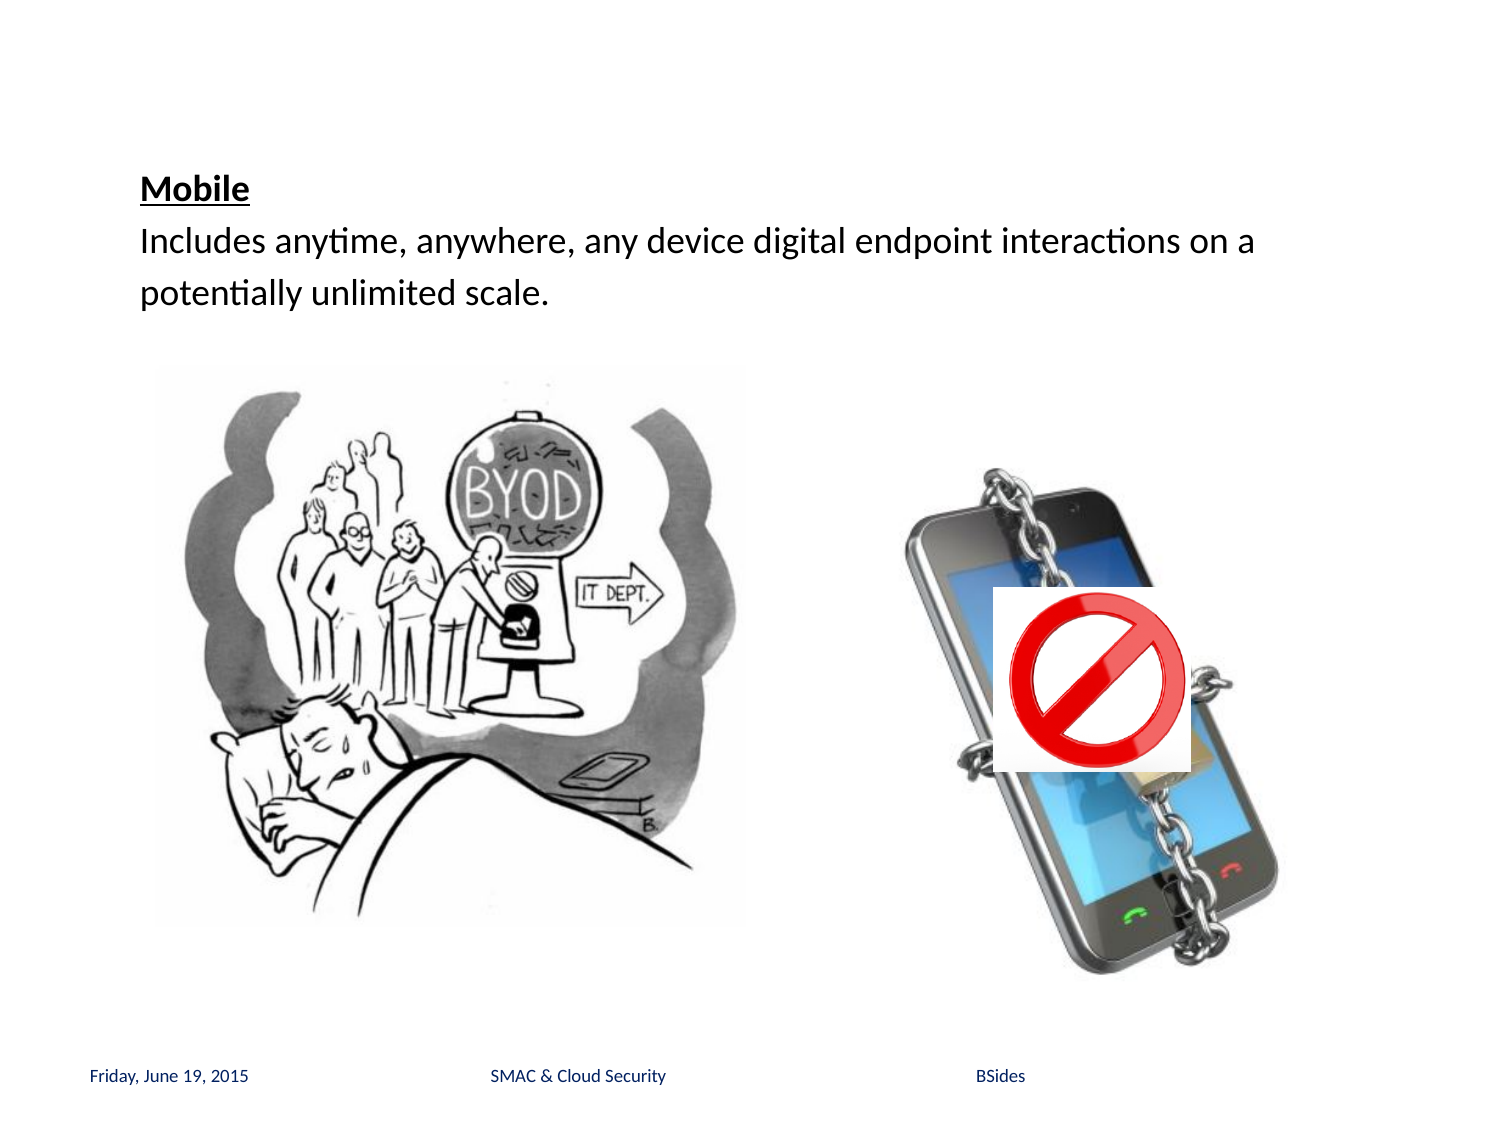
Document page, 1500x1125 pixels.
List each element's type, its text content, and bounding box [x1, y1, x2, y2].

picture [837, 431, 1325, 1000]
text_box Friday, June 19, 2015 SMAC & Cloud Security BSides [74, 1042, 1395, 1103]
picture [150, 360, 746, 927]
text_box Mobile Includes anytime, anywhere, any device digital endpoint interactions on a potentially unlimited scale. [124, 149, 1350, 322]
